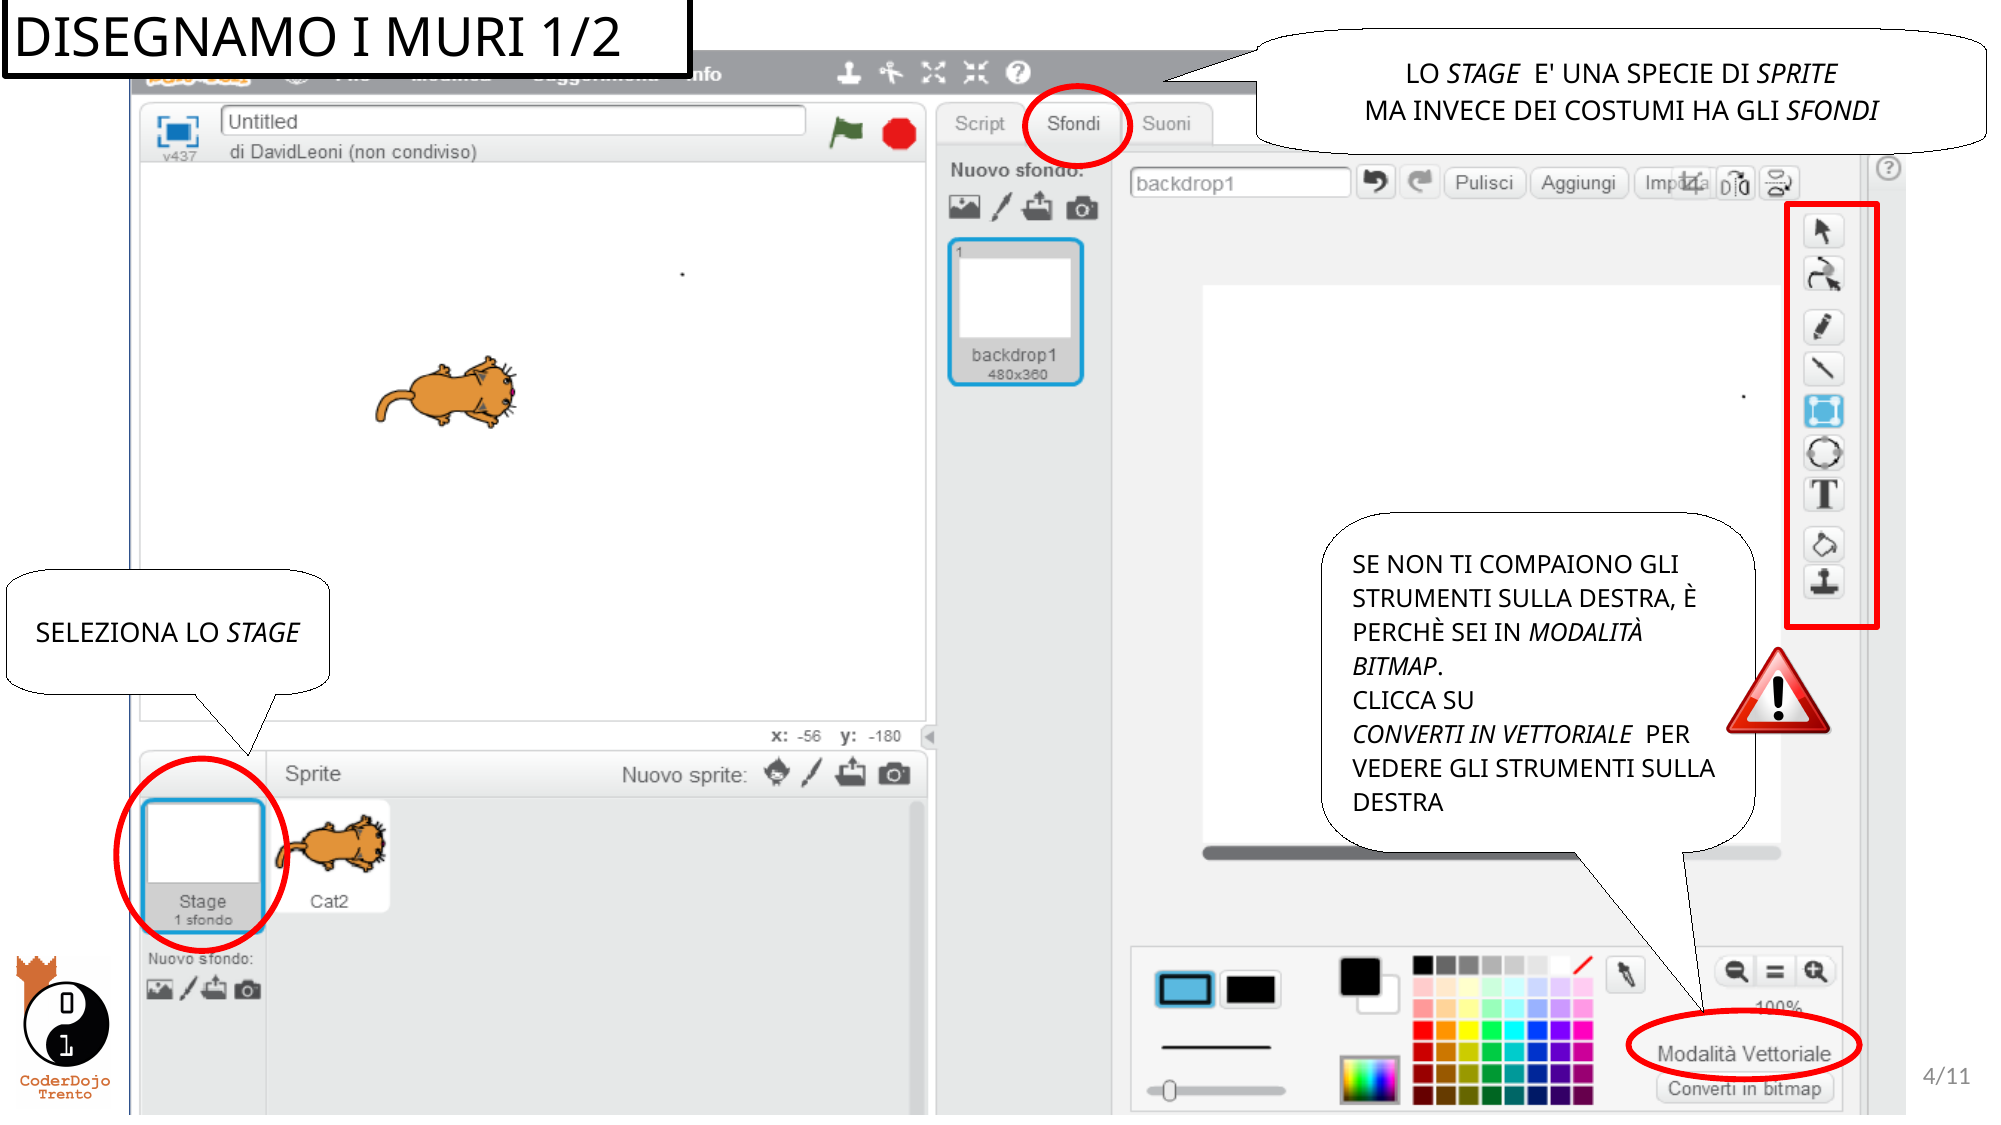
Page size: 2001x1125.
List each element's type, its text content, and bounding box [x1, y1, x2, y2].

text_box DISEGNAMO I MURI 1/2 [5, 0, 691, 76]
text_box SE NON TI COMPAIONO GLI STRUMENTI SULLA DESTRA, È PERCHÈ SEI IN MODALITÀ BITMAP. CLICCA SU CONVERTI IN VETTORIALE PER VEDERE GLI STRUMENTI SULLA DESTRA [1321, 512, 1756, 1013]
text_box SELEZIONA LO STAGE [6, 569, 330, 756]
picture [129, 50, 1906, 1115]
picture [129, 762, 284, 947]
picture [16, 956, 111, 1109]
text_box LO STAGE E' UNA SPECIE DI SPRITE MA INVECE DEI COSTUMI HA GLI SFONDI [1163, 28, 1987, 155]
